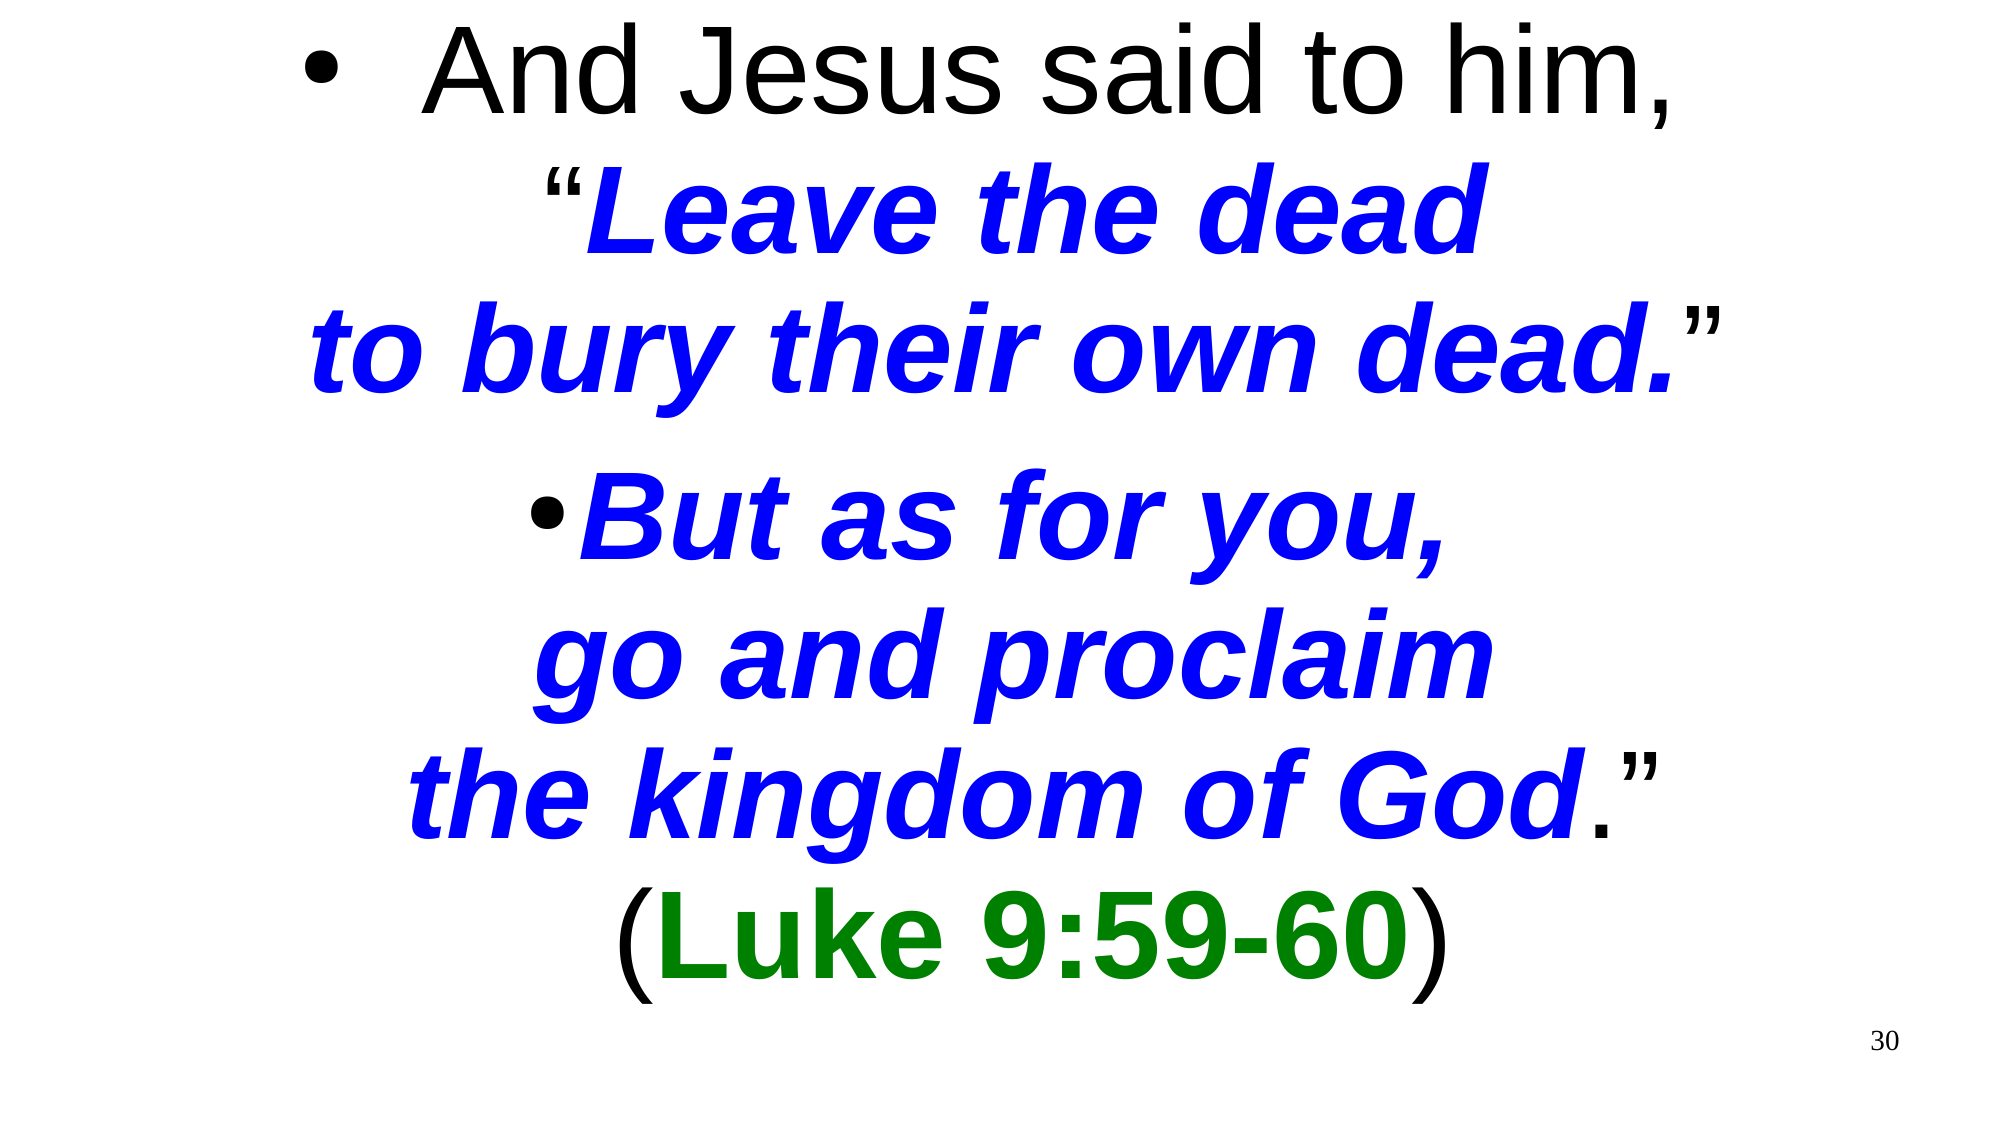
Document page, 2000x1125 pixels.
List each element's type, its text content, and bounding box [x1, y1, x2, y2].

list And Jesus said to him, “Leave the dead to bury their own dead.” But as for you, go and proclaim the kingdom of God.” (Luke 9:59-60) [0, 0, 1996, 1123]
